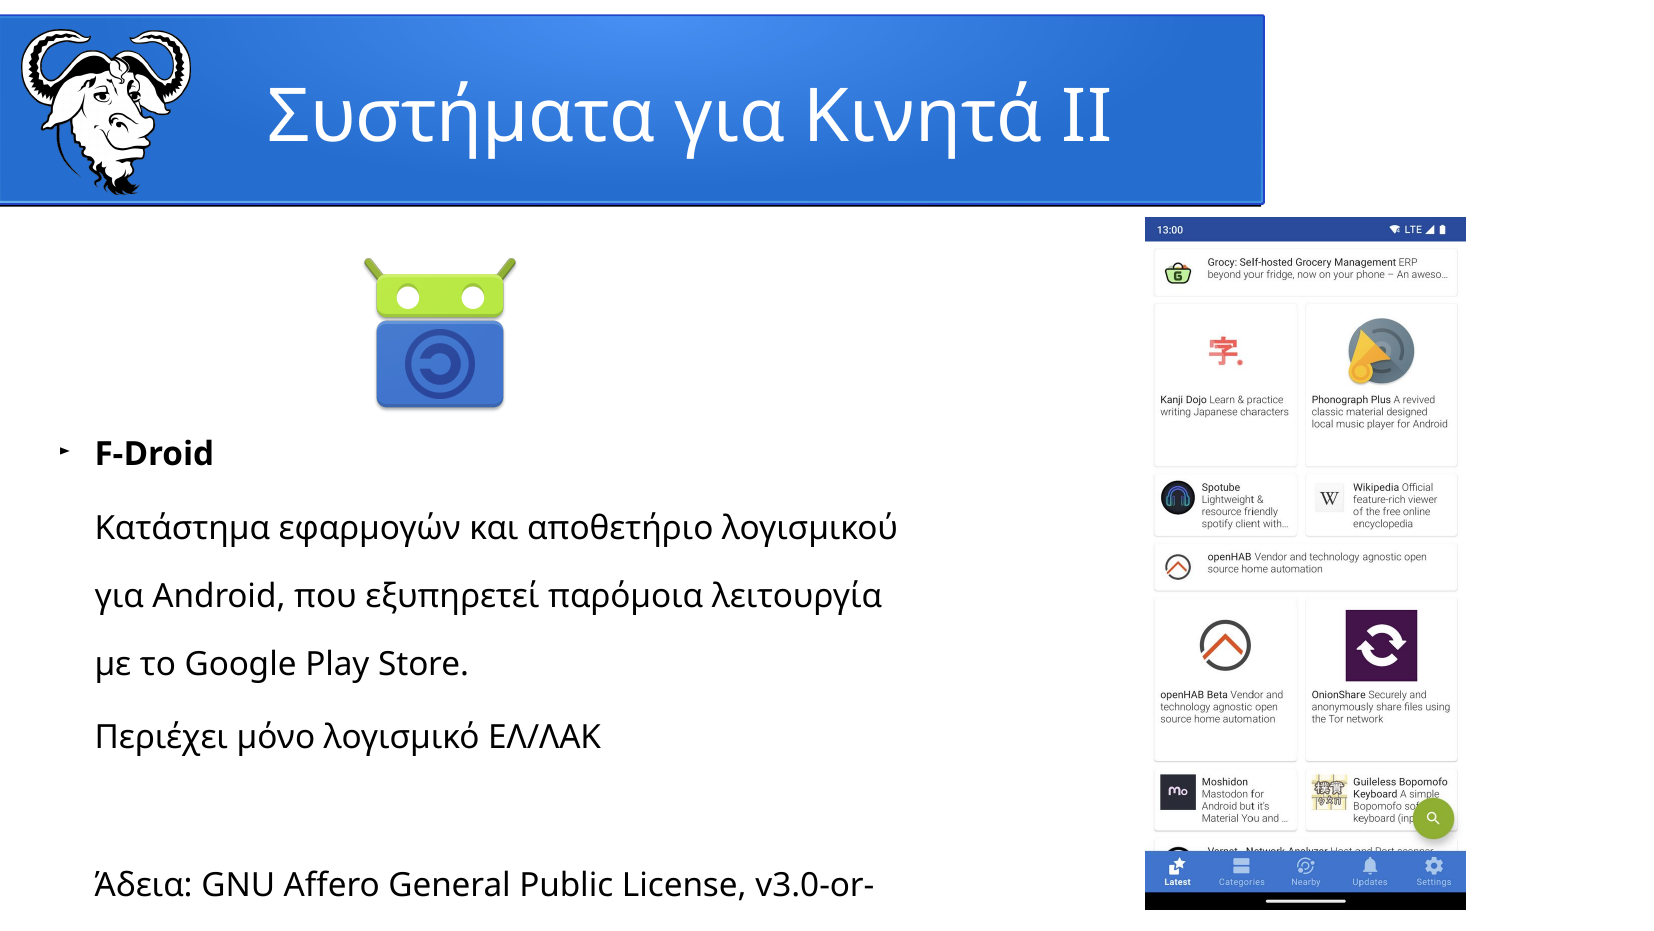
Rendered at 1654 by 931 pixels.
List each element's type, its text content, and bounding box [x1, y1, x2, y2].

text_box F-Droid Κατάστημα εφαρμογών και αποθετήριο λογισμικού για Android, που εξυπηρετεί παρόμοια λειτουργία με το Google Play Store. Περιέχει μόνο λογισμικό ΕΛ/ΛΑΚ Άδεια: GNU Affero General Public License, v3.0-or-later https://f-droid.org/ [59, 407, 910, 902]
title Συστήματα για Κινητά II [146, 28, 1235, 196]
picture [360, 254, 520, 414]
picture [1145, 217, 1466, 910]
picture [21, 29, 191, 195]
